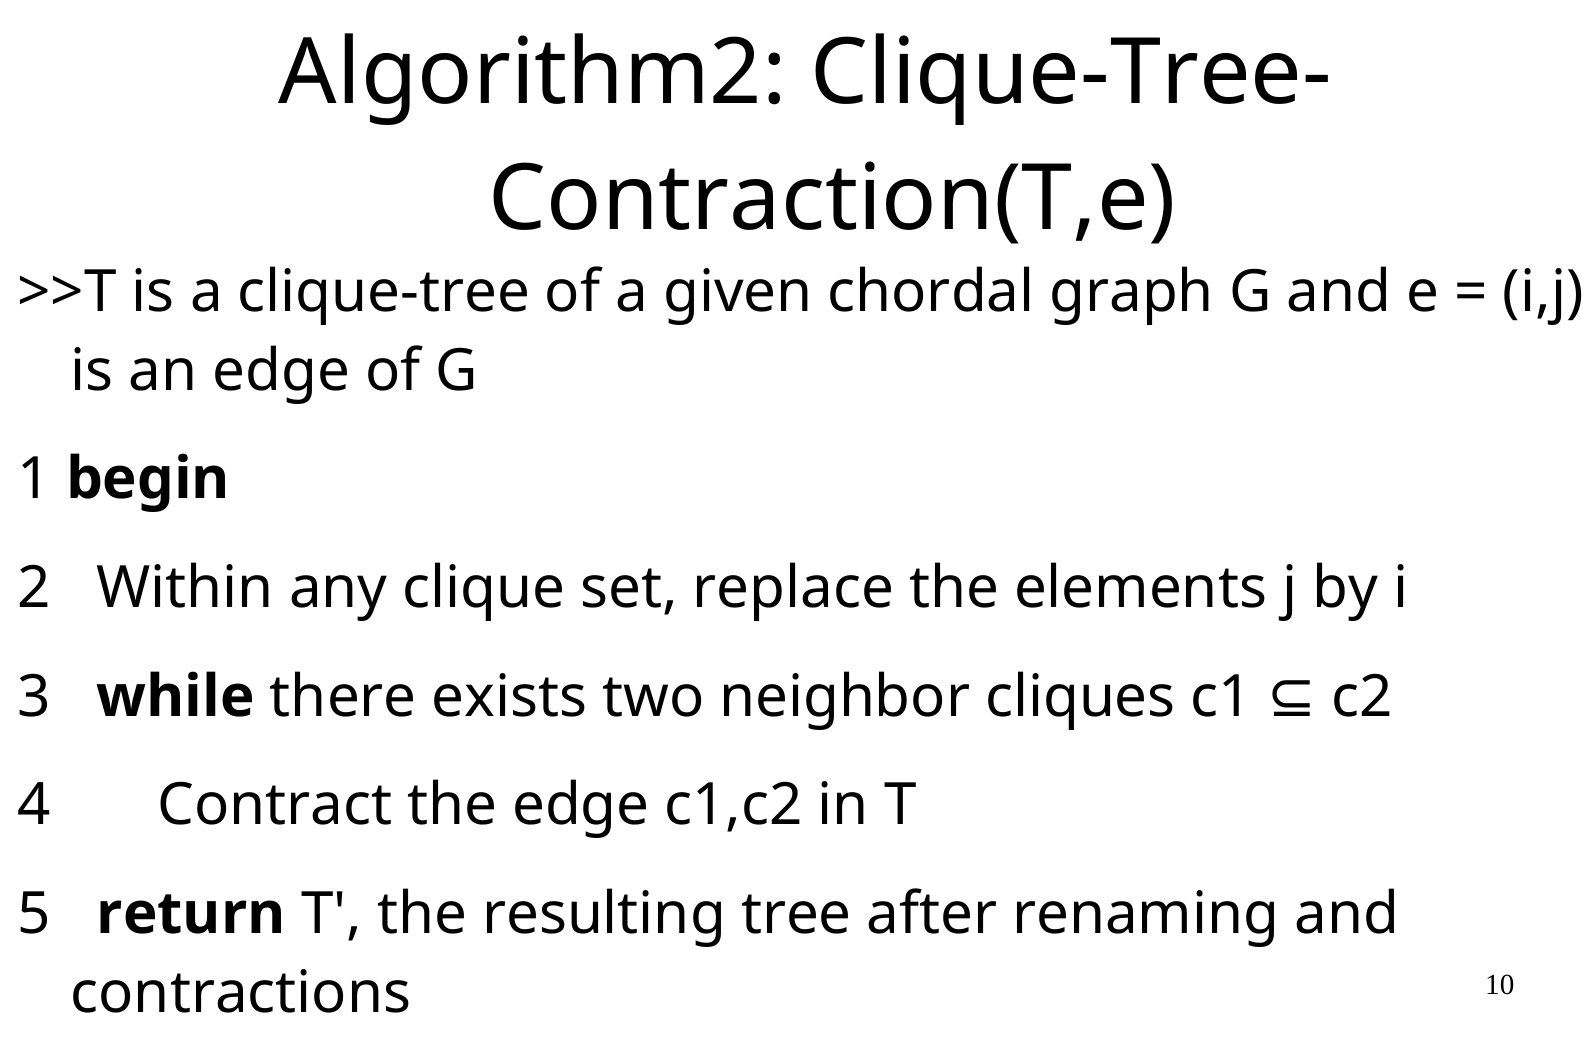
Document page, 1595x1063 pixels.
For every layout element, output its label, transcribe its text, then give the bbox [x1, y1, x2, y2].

title Algorithm2: Clique-Tree-Contraction(T,e) [79, 32, 1515, 230]
list >>T is a clique-tree of a given chordal graph G and e = (i,j) is an edge of G 1 begin 2 Within any clique set, replace the elements j by i 3 while there exists two neighbor cliques c1 ⊆ c2 4 Contract the edge c1,c2 in T 5 return T', the resulting tree after renaming and contractions 6 end [0, 248, 1595, 991]
